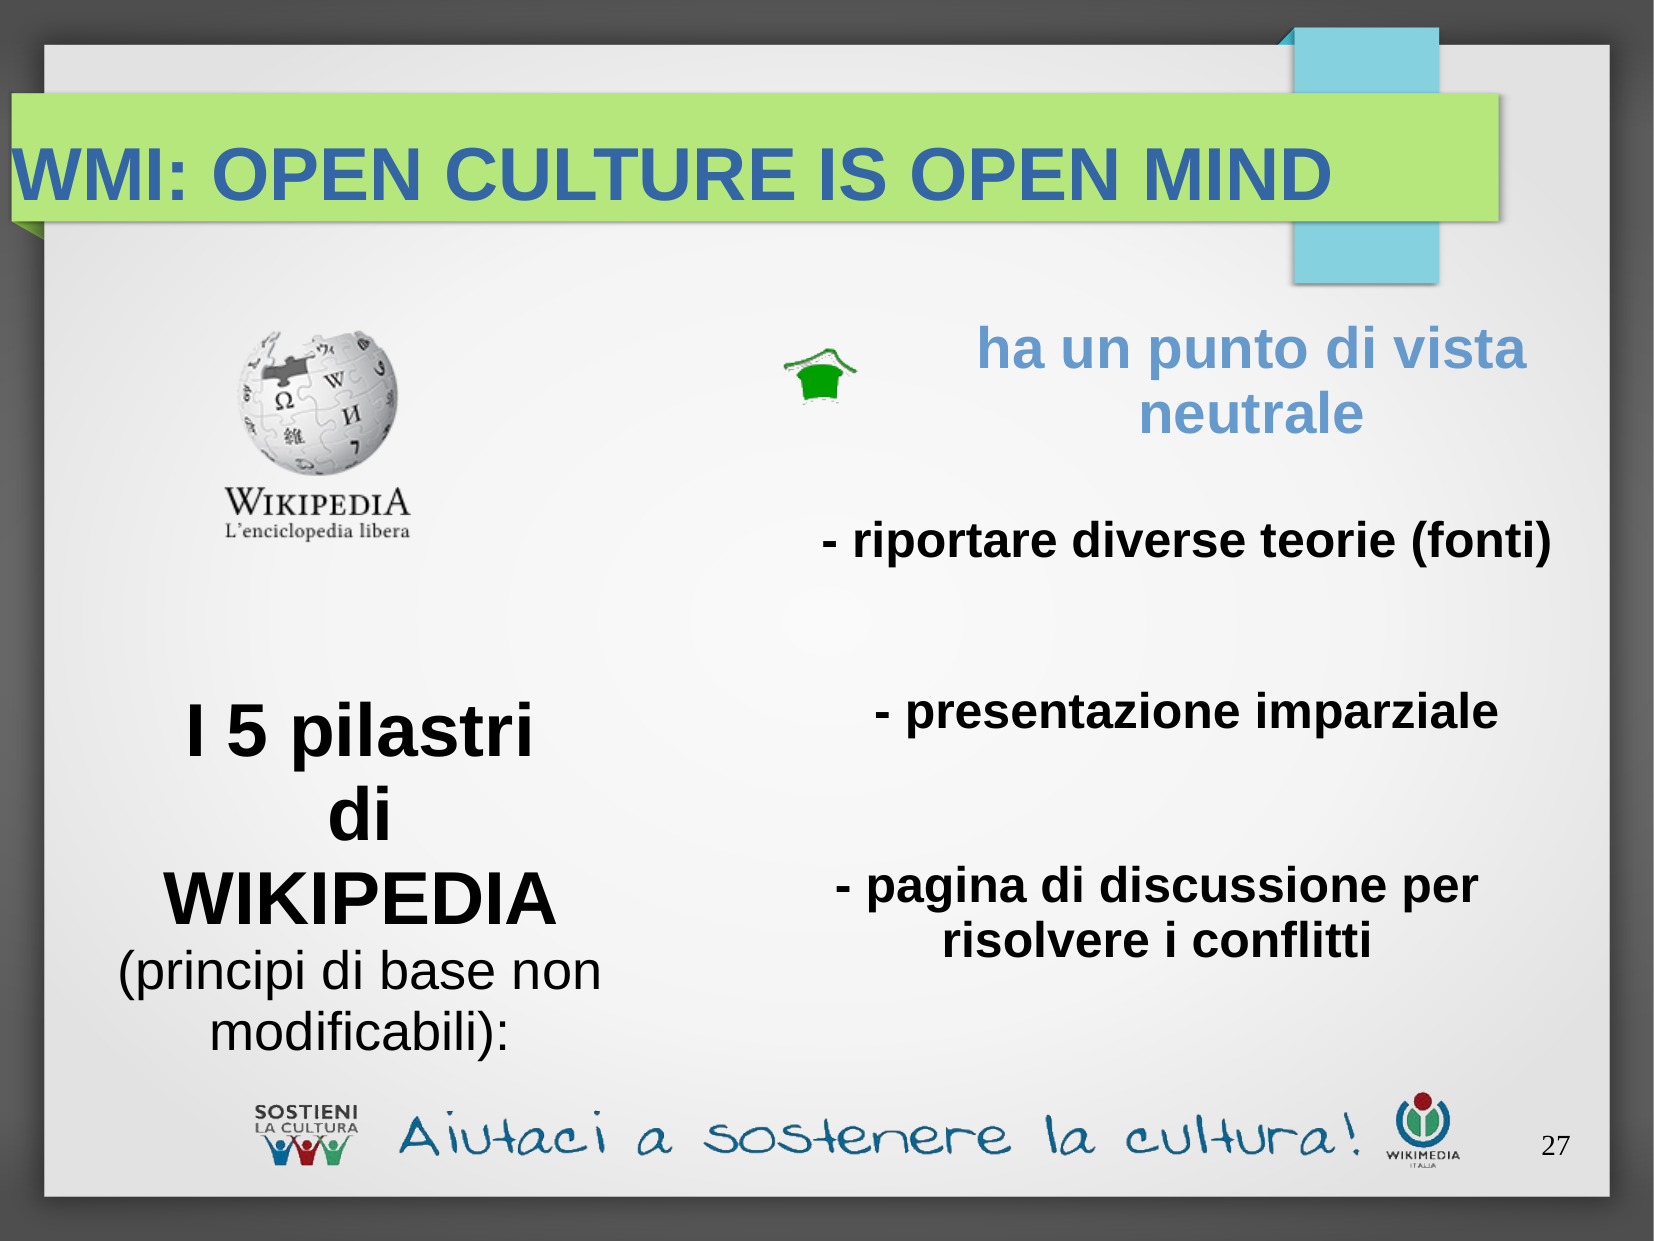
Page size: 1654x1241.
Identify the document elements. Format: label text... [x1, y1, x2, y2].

text_box - presentazione imparziale [820, 679, 1554, 745]
title WMI: OPEN CULTURE IS OPEN MIND [11, 17, 1642, 249]
text_box - riportare diverse teorie (fonti) [820, 507, 1554, 573]
picture [0, 0, 1654, 1241]
text_box - pagina di discussione per risolvere i conflitti [791, 855, 1524, 970]
text_box I 5 pilastri di WIKIPEDIA (principi di base non modificabili): [47, 604, 674, 1146]
text_box ha un punto di vista neutrale [885, 314, 1619, 448]
